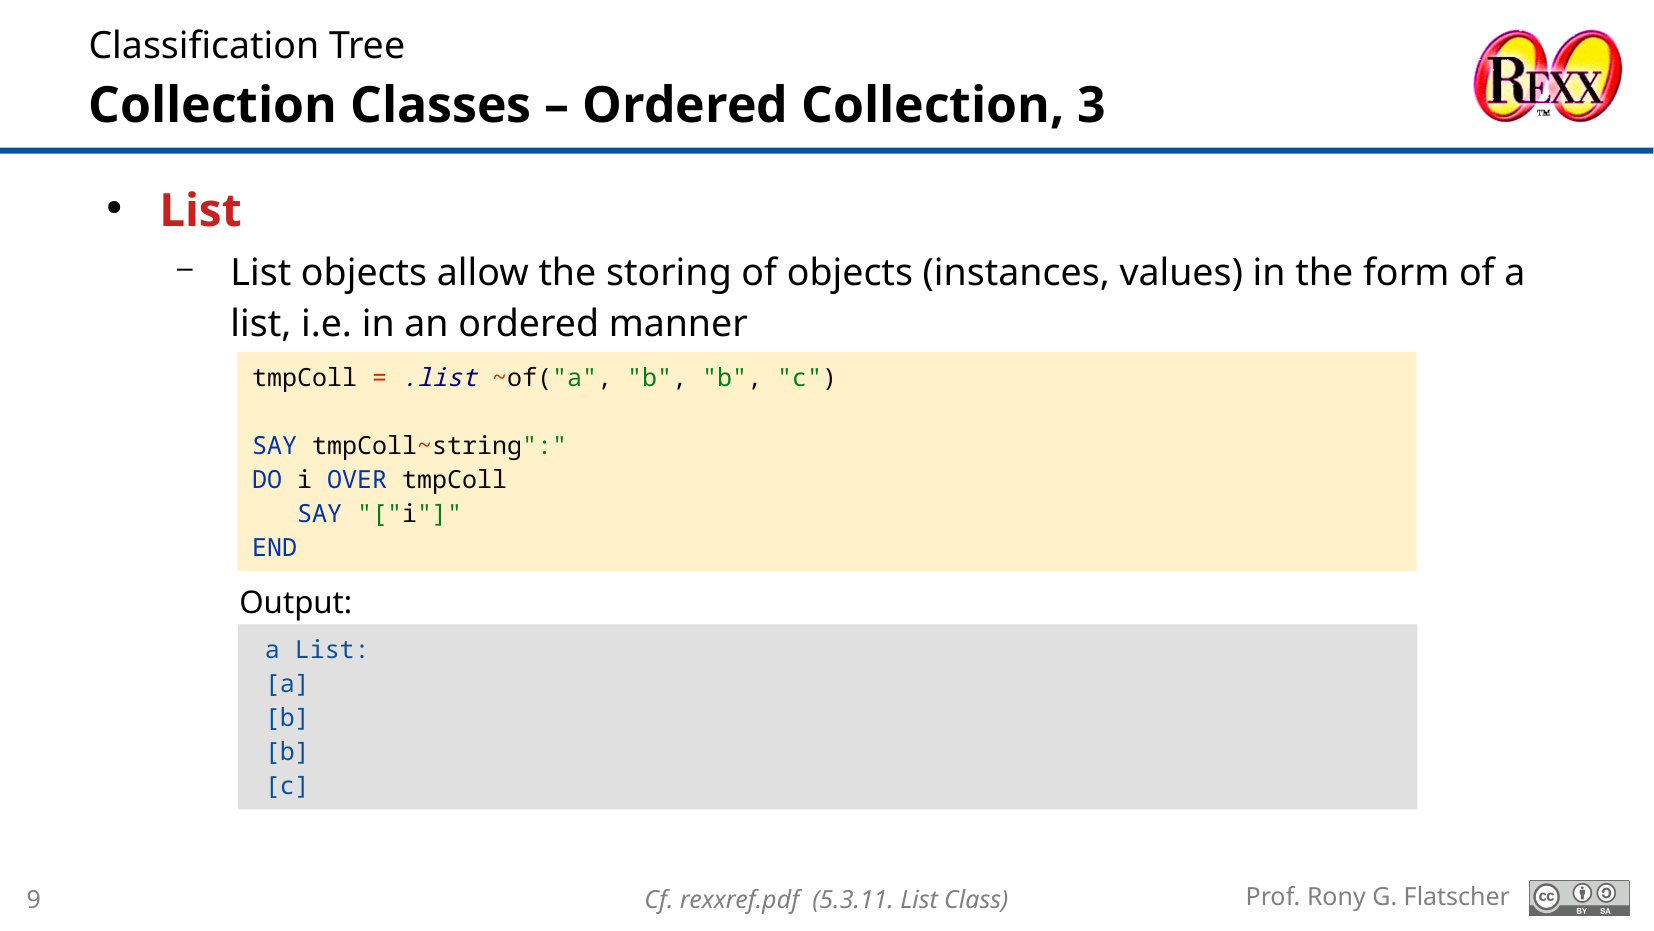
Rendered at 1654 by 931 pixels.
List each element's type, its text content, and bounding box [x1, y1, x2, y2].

text_box a List: [a] [b] [b] [c] [238, 624, 1418, 804]
list List List objects allow the storing of objects (instances, values) in the form of a list, i.e. in an ordered manner [88, 177, 1577, 857]
text_box tmpColl = .list ~of("a", "b", "b", "c") SAY tmpColl~string":" DO i OVER tmpColl SAY "["i"]" END [237, 351, 1417, 564]
title Classification Tree [29, 0, 1654, 59]
text_box Output: [224, 572, 390, 629]
text_box Cf. rexxref.pdf (5.3.11. List Class) [0, 874, 1654, 922]
title Collection Classes – Ordered Collection, 3 [29, 59, 1654, 148]
